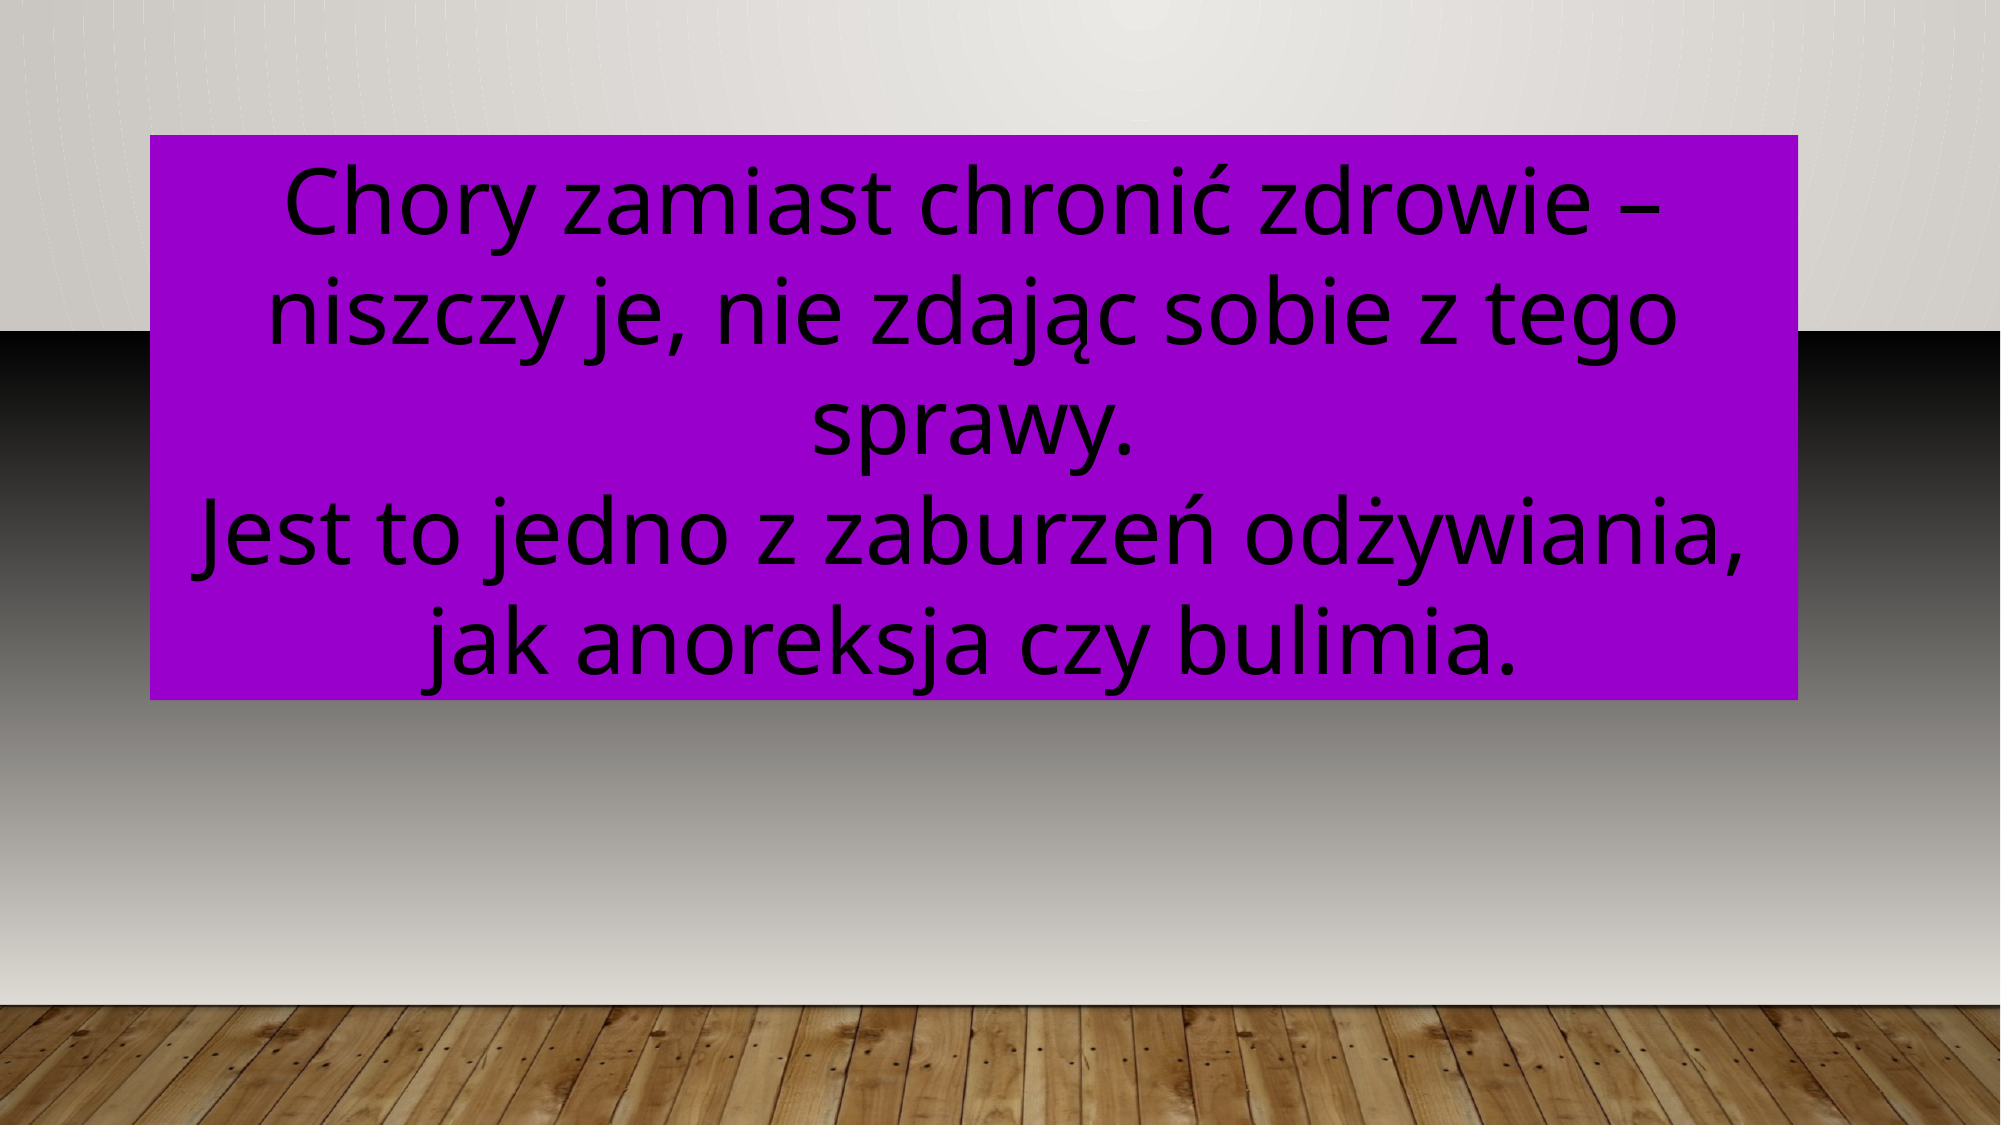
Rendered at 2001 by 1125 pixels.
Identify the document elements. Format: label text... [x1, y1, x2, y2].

text_box Chory zamiast chronić zdrowie – niszczy je, nie zdając sobie z tego sprawy. Jest to jedno z zaburzeń odżywiania, jak anoreksja czy bulimia. [150, 135, 1799, 595]
